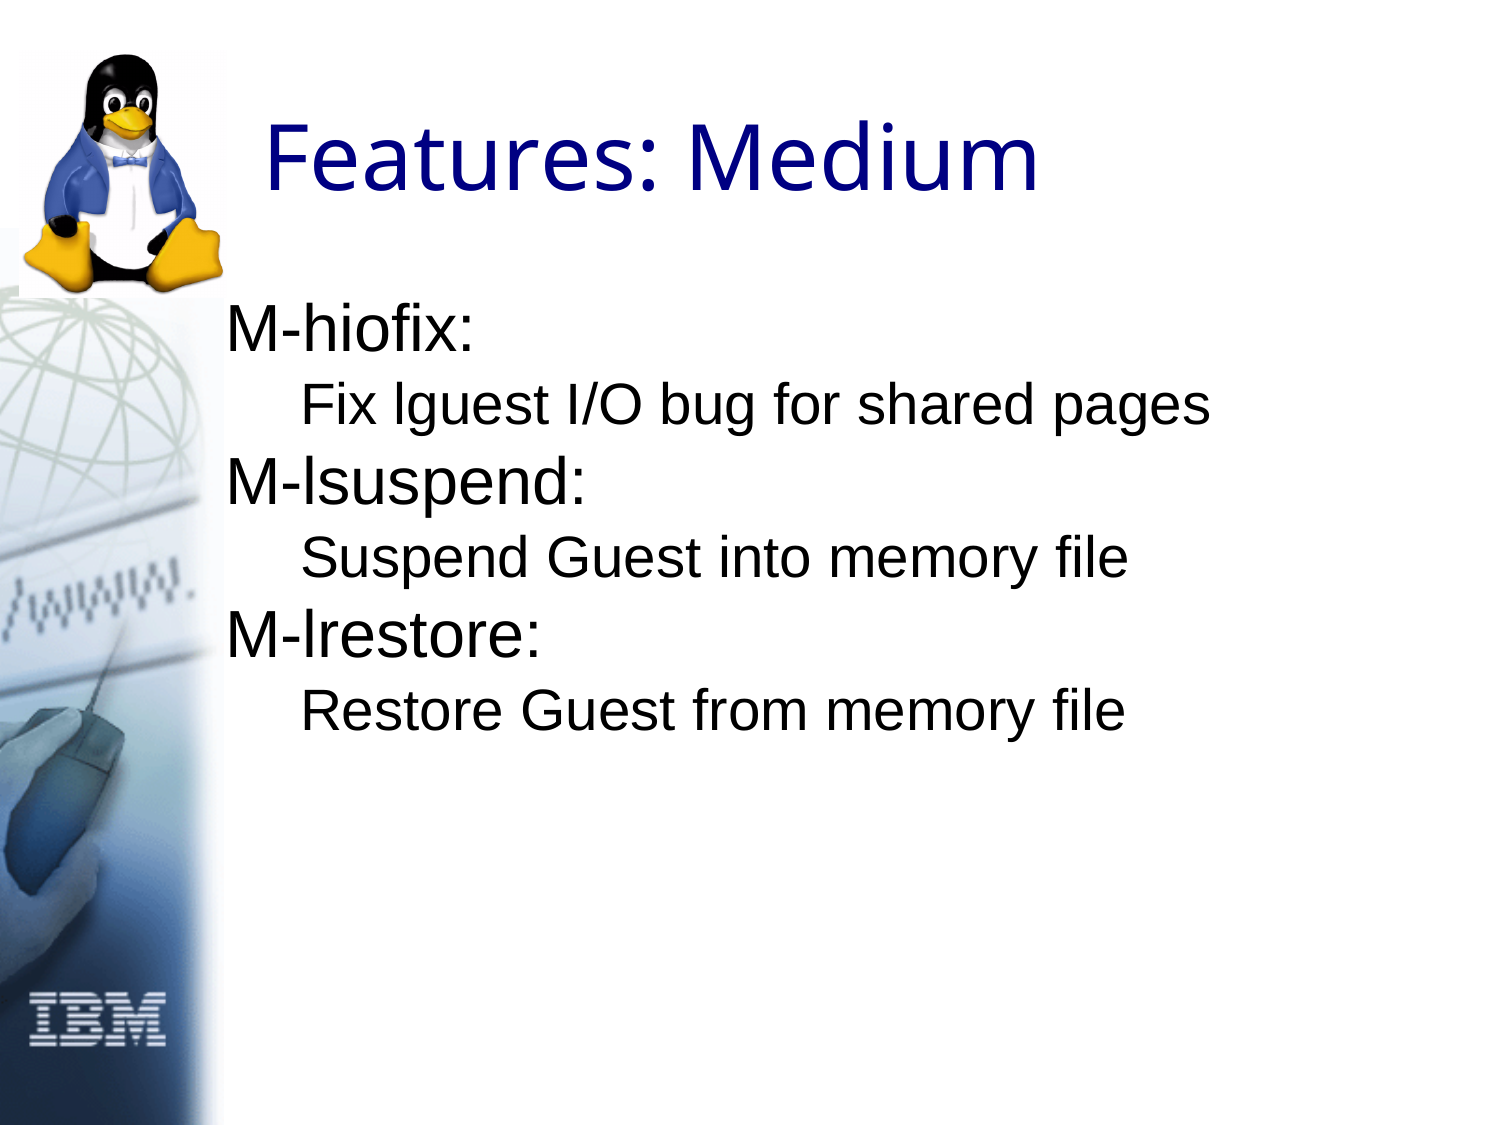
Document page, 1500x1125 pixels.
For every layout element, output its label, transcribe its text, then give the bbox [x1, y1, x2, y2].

title Features: Medium [262, 37, 1413, 273]
list M-hiofix: Fix lguest I/O bug for shared pages M-lsuspend: Suspend Guest into memory file M-lrestore: Restore Guest from memory file [225, 299, 1463, 1005]
